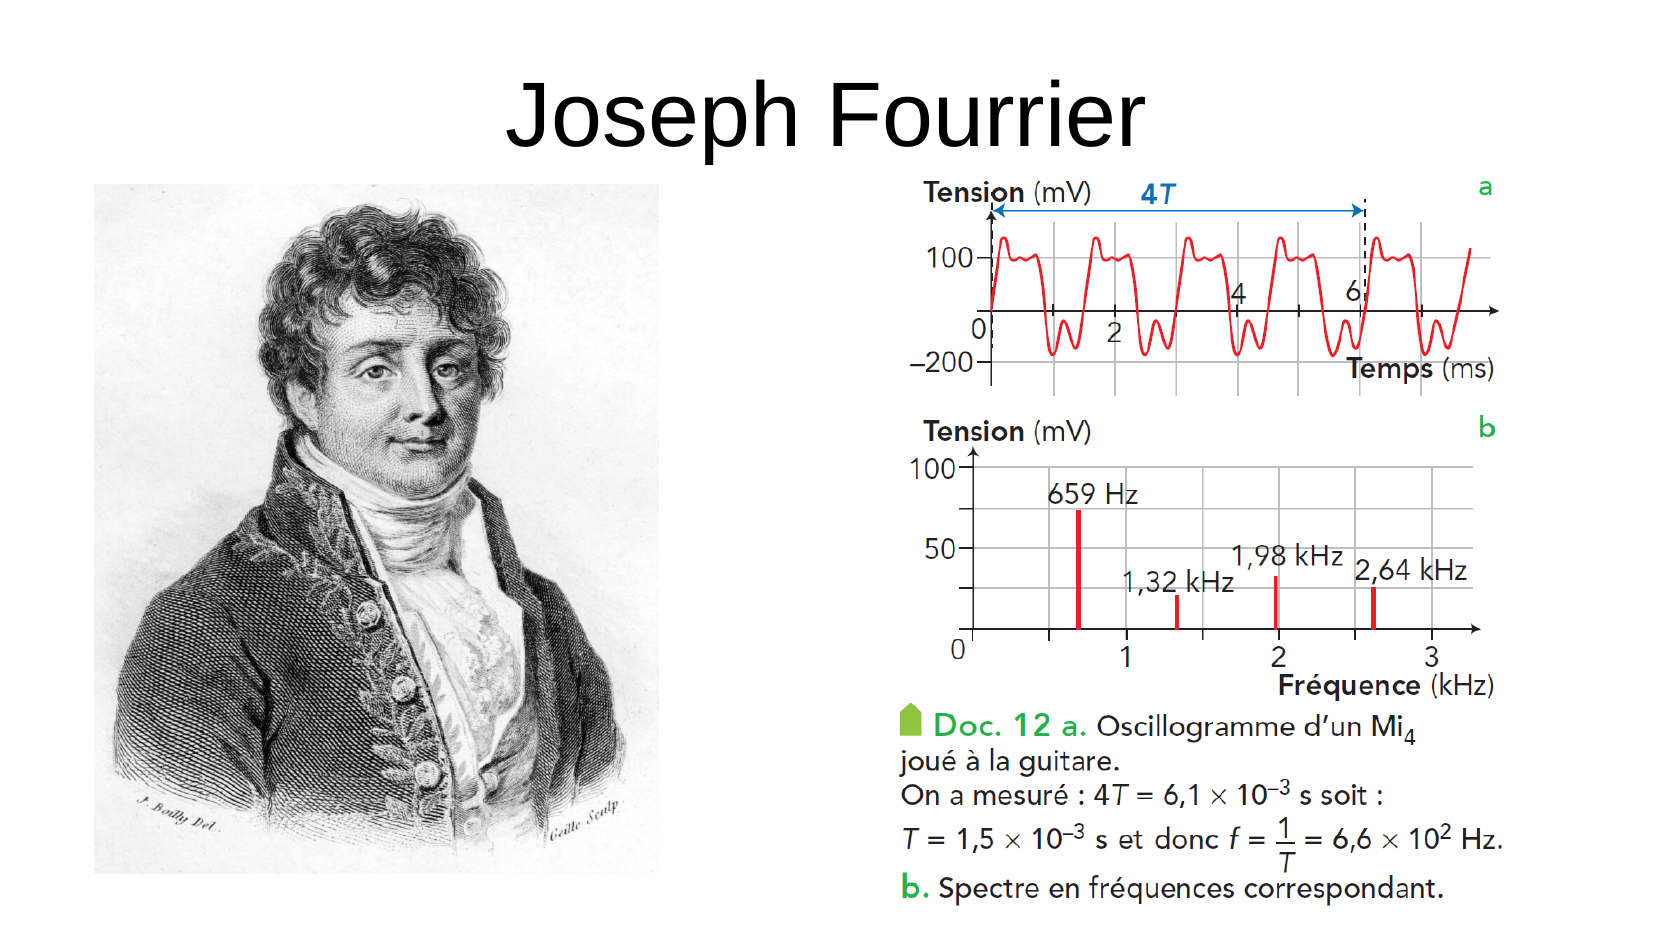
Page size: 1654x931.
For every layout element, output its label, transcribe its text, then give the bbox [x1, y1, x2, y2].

title Joseph Fourrier [82, 37, 1571, 193]
picture [94, 184, 659, 875]
picture [889, 165, 1536, 910]
